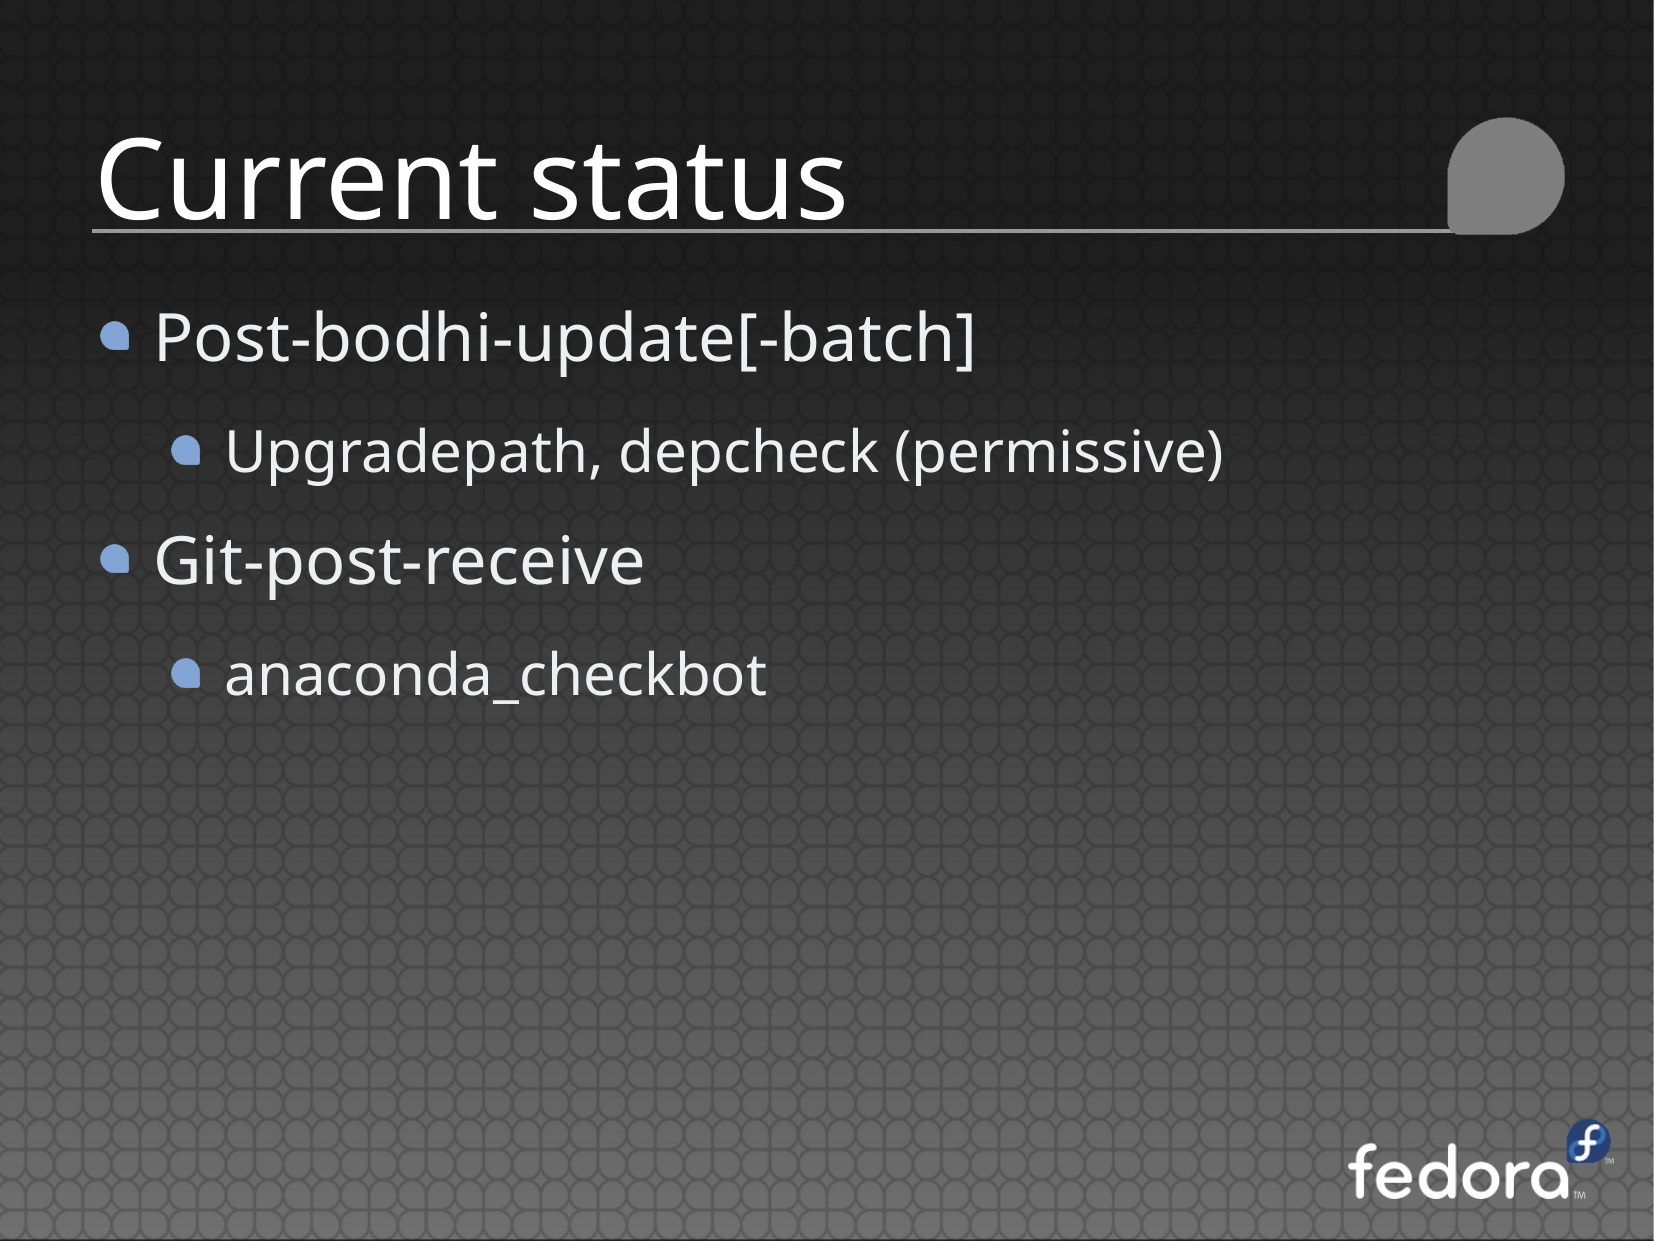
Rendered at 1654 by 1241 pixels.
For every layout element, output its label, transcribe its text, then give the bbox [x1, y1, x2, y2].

title Current status [94, 100, 1426, 251]
picture [0, 0, 1654, 1241]
list Post-bodhi-update[-batch] Upgradepath, depcheck (permissive) Git-post-receive anaconda_checkbot [82, 290, 1571, 1094]
